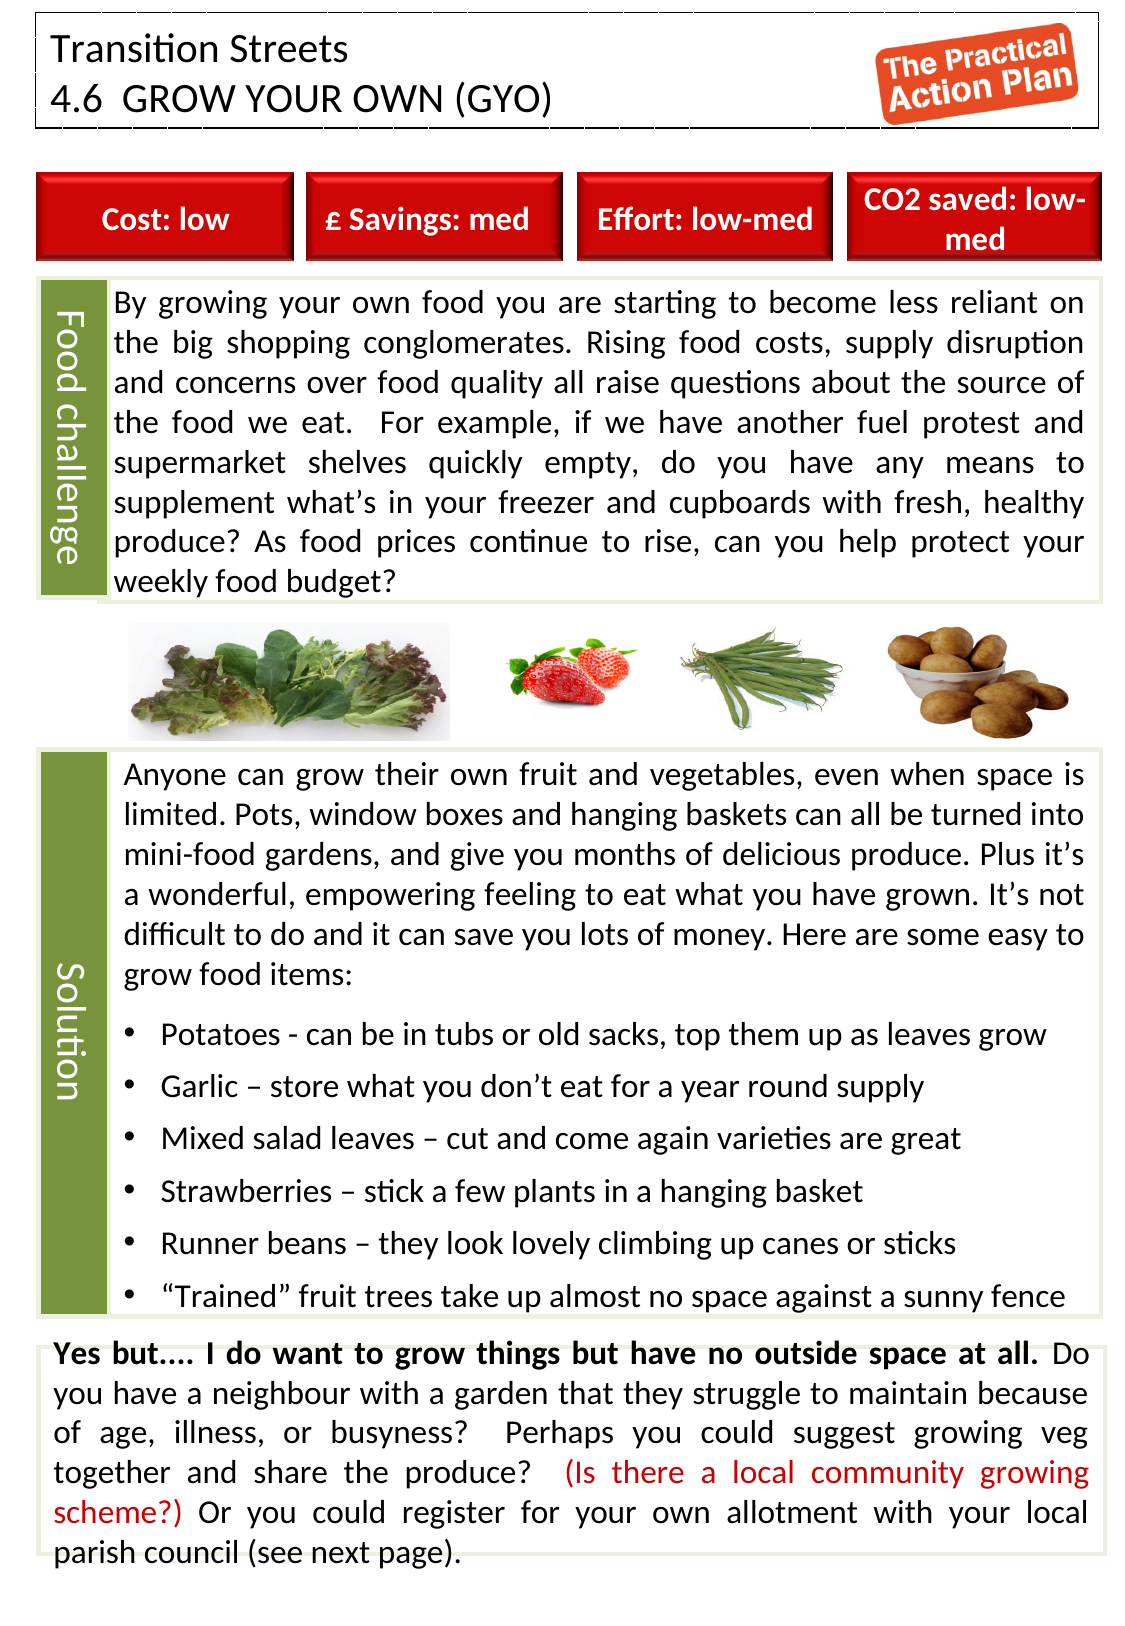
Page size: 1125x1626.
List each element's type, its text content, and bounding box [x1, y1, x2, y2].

text_box Solution [38, 749, 110, 1317]
picture [501, 627, 647, 735]
picture [128, 623, 450, 741]
picture [885, 624, 1072, 741]
text_box £ Savings: med [307, 172, 563, 262]
picture [34, 170, 296, 264]
text_box CO2 saved: low-med [848, 172, 1103, 262]
picture [575, 170, 835, 264]
picture [304, 170, 565, 264]
picture [665, 619, 870, 738]
text_box By growing your own food you are starting to become less reliant on the big shopping conglomerates. Rising food costs, supply disruption and concerns over food quality all raise questions about the source of the food we eat. For example, if we have another fuel protest and supermarket shelves quickly empty, do you have any means to supplement what’s in your freezer and cupboards with fresh, healthy produce? As food prices continue to rise, can you help protect your weekly food budget? [98, 277, 1102, 603]
text_box Transition Streets 4.6 GROW YOUR OWN (GYO) [35, 12, 1099, 129]
text_box Effort: low-med [578, 172, 833, 262]
picture [845, 170, 1104, 264]
text_box Anyone can grow their own fruit and vegetables, even when space is limited. Pots, window boxes and hanging baskets can all be turned into mini-food gardens, and give you months of delicious produce. Plus it’s a wonderful, empowering feeling to eat what you have grown. It’s not difficult to do and it can save you lots of money. Here are some easy to grow food items: Potatoes - can be in tubs or old sacks, top them up as leaves grow Garlic – store what you don’t eat for a year round supply Mixed salad leaves – cut and come again varieties are great Strawberries – stick a few plants in a hanging basket Runner beans – they look lovely climbing up canes or sticks “Trained” fruit trees take up almost no space against a sunny fence [110, 749, 1101, 1317]
text_box Yes but.... I do want to grow things but have no outside space at all. Do you have a neighbour with a garden that they struggle to maintain because of age, illness, or busyness? Perhaps you could suggest growing veg together and share the produce? (Is there a local community growing scheme?) Or you could register for your own allotment with your local parish council (see next page). [38, 1347, 1105, 1554]
text_box Cost: low [38, 172, 294, 262]
text_box Food challenge [38, 277, 110, 598]
